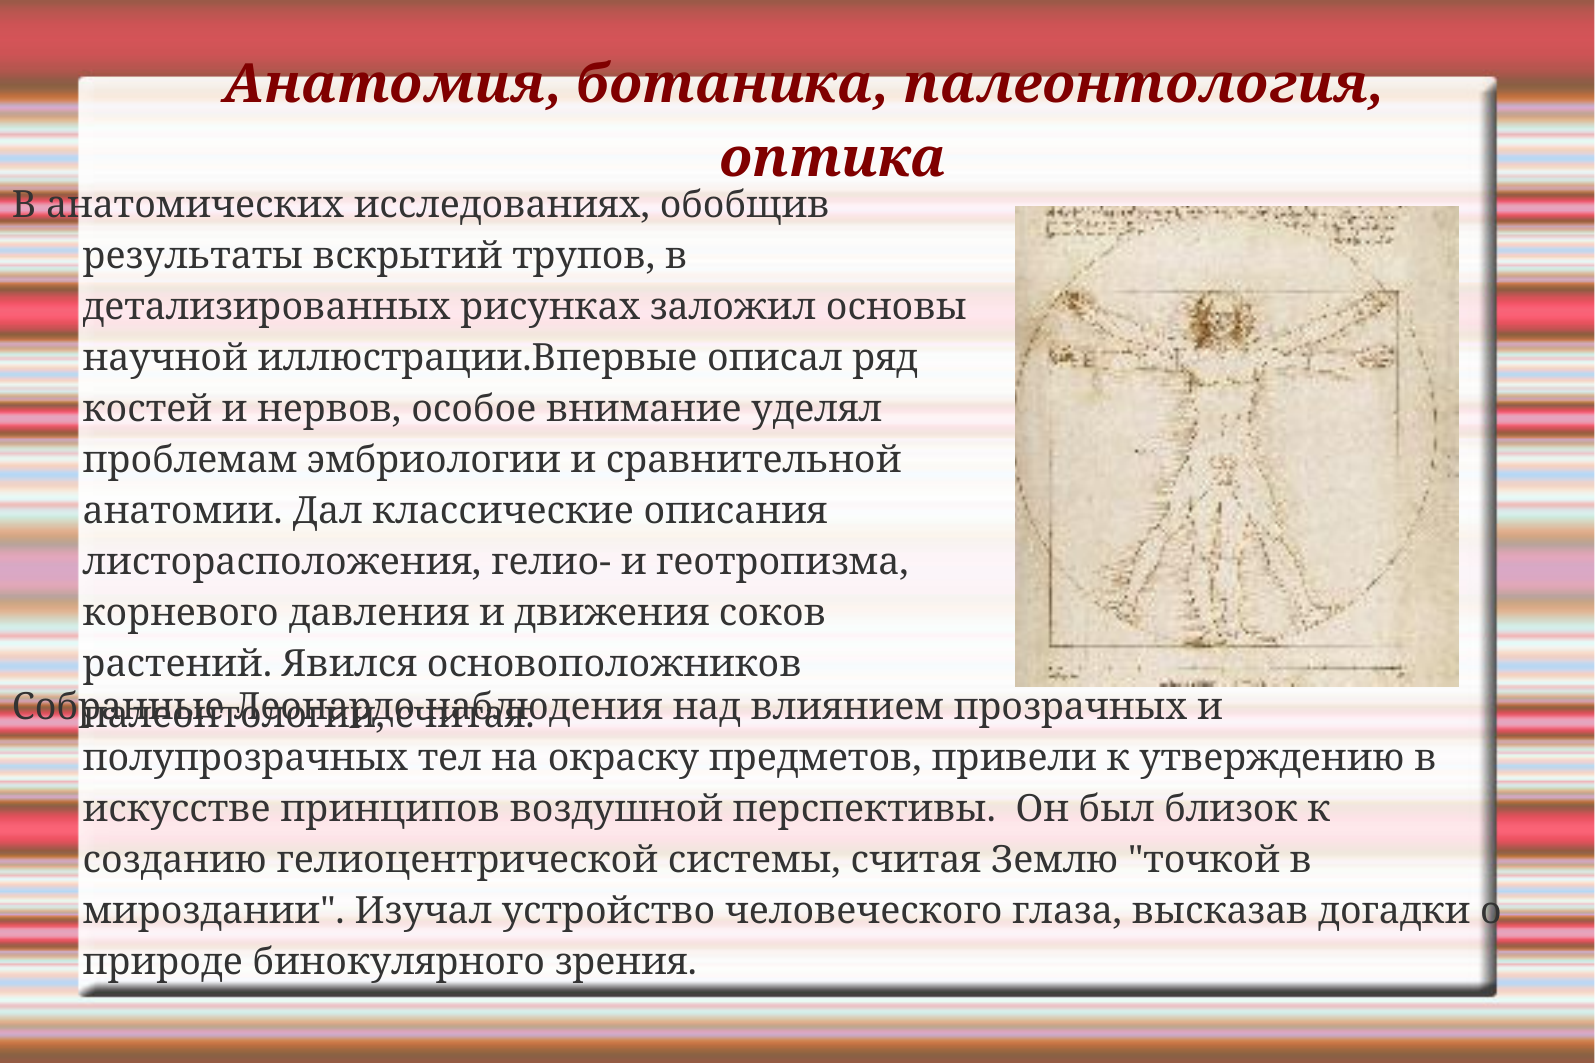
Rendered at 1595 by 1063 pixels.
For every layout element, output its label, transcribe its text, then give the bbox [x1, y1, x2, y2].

text_box Собранные Леонардо наблюдения над влиянием прозрачных и полупрозрачных тел на окраску предметов, привели к утверждению в искусстве принципов воздушной перспективы. Он был близок к созданию гелиоцентрической системы, считая Землю "точкой в мироздании". Изучал устройство человеческого глаза, высказав догадки о природе бинокулярного зрения. [0, 679, 1506, 1040]
list В анатомических исследованиях, обобщив результаты вскрытий трупов, в детализированных рисунках заложил основы научной иллюстрации.Впервые описал ряд костей и нервов, особое внимание уделял проблемам эмбриологии и сравнительной анатомии. Дал классические описания листорасположения, гелио- и геотропизма, корневого давления и движения соков растений. Явился основоположников палеонтологии, считая. [0, 177, 1004, 679]
title Анатомия, ботаника, палеонтология, оптика [118, 29, 1480, 207]
picture [0, 0, 1595, 1063]
